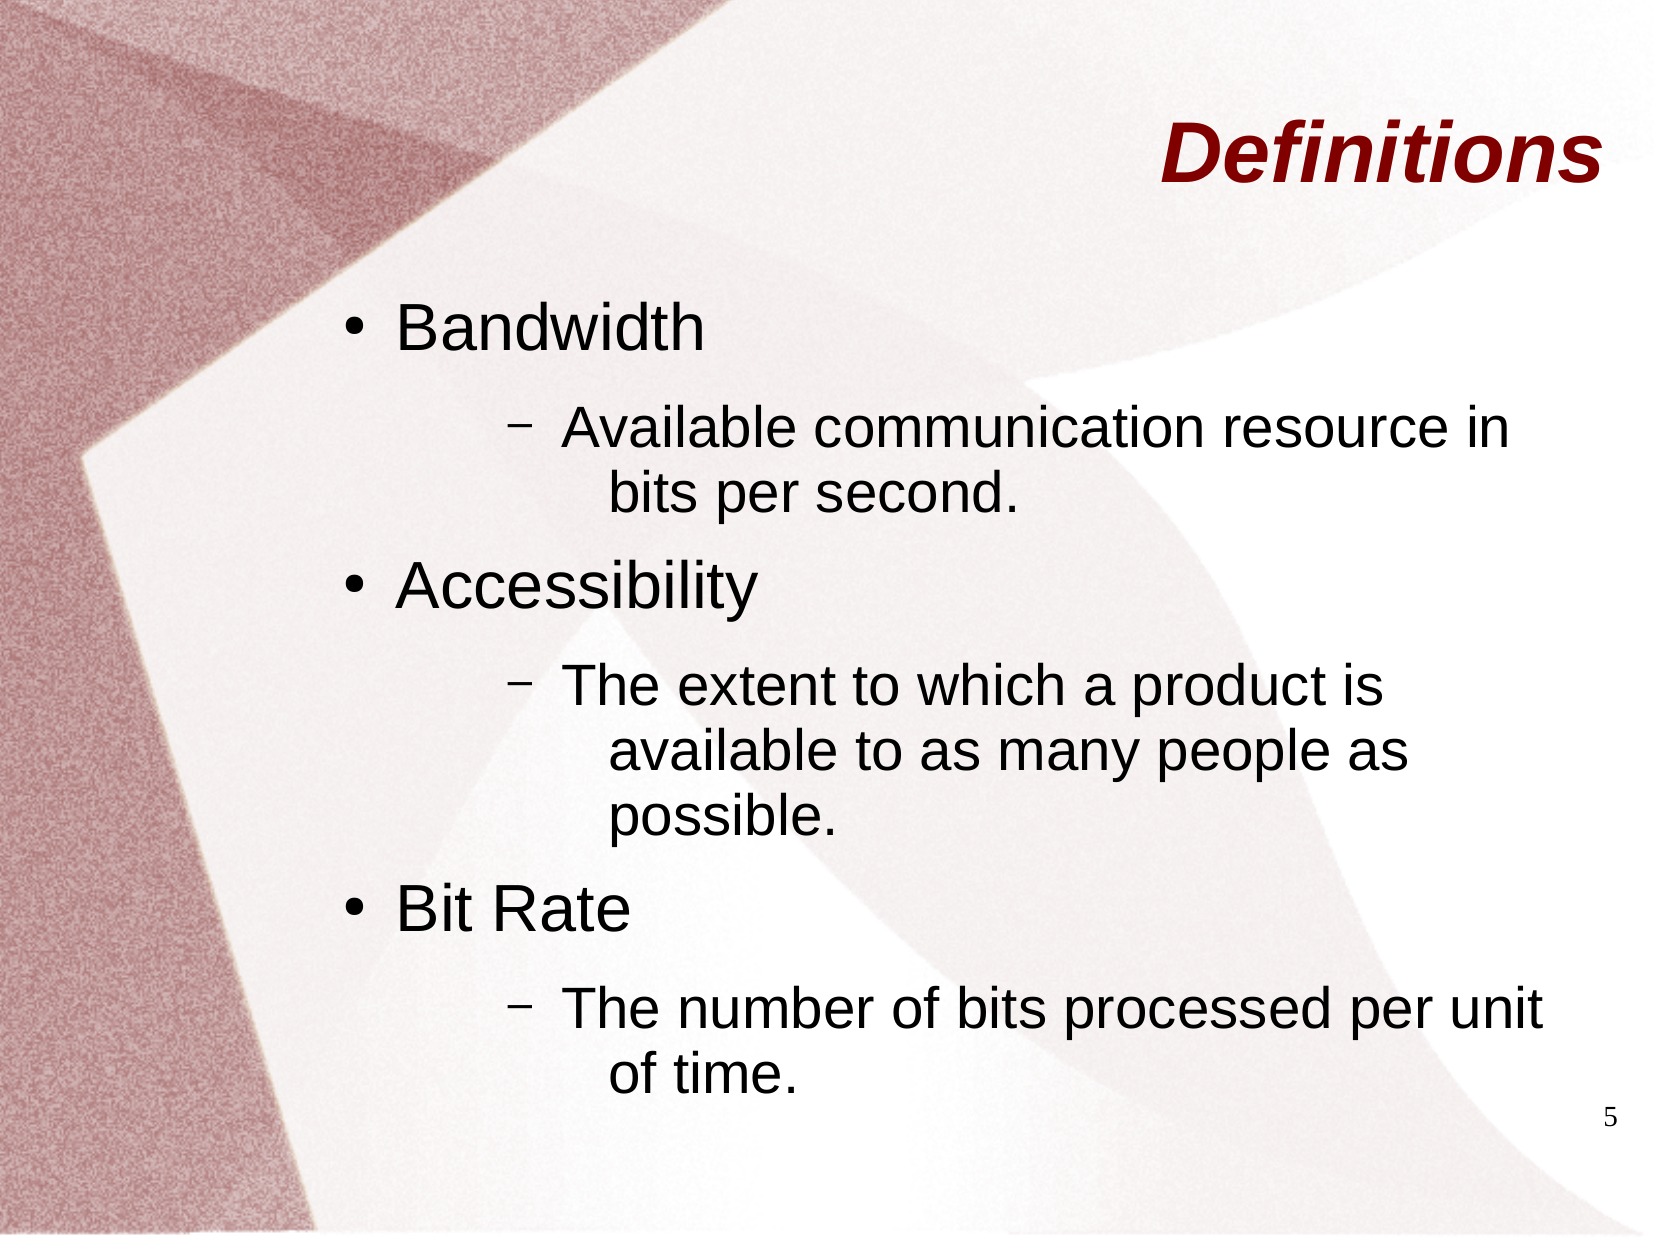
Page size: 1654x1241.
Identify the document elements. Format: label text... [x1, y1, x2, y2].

picture [0, 0, 1654, 1241]
list Bandwidth Available communication resource in bits per second. Accessibility The extent to which a product is available to as many people as possible. Bit Rate The number of bits processed per unit of time. [324, 290, 1601, 1241]
title Definitions [596, 49, 1607, 257]
